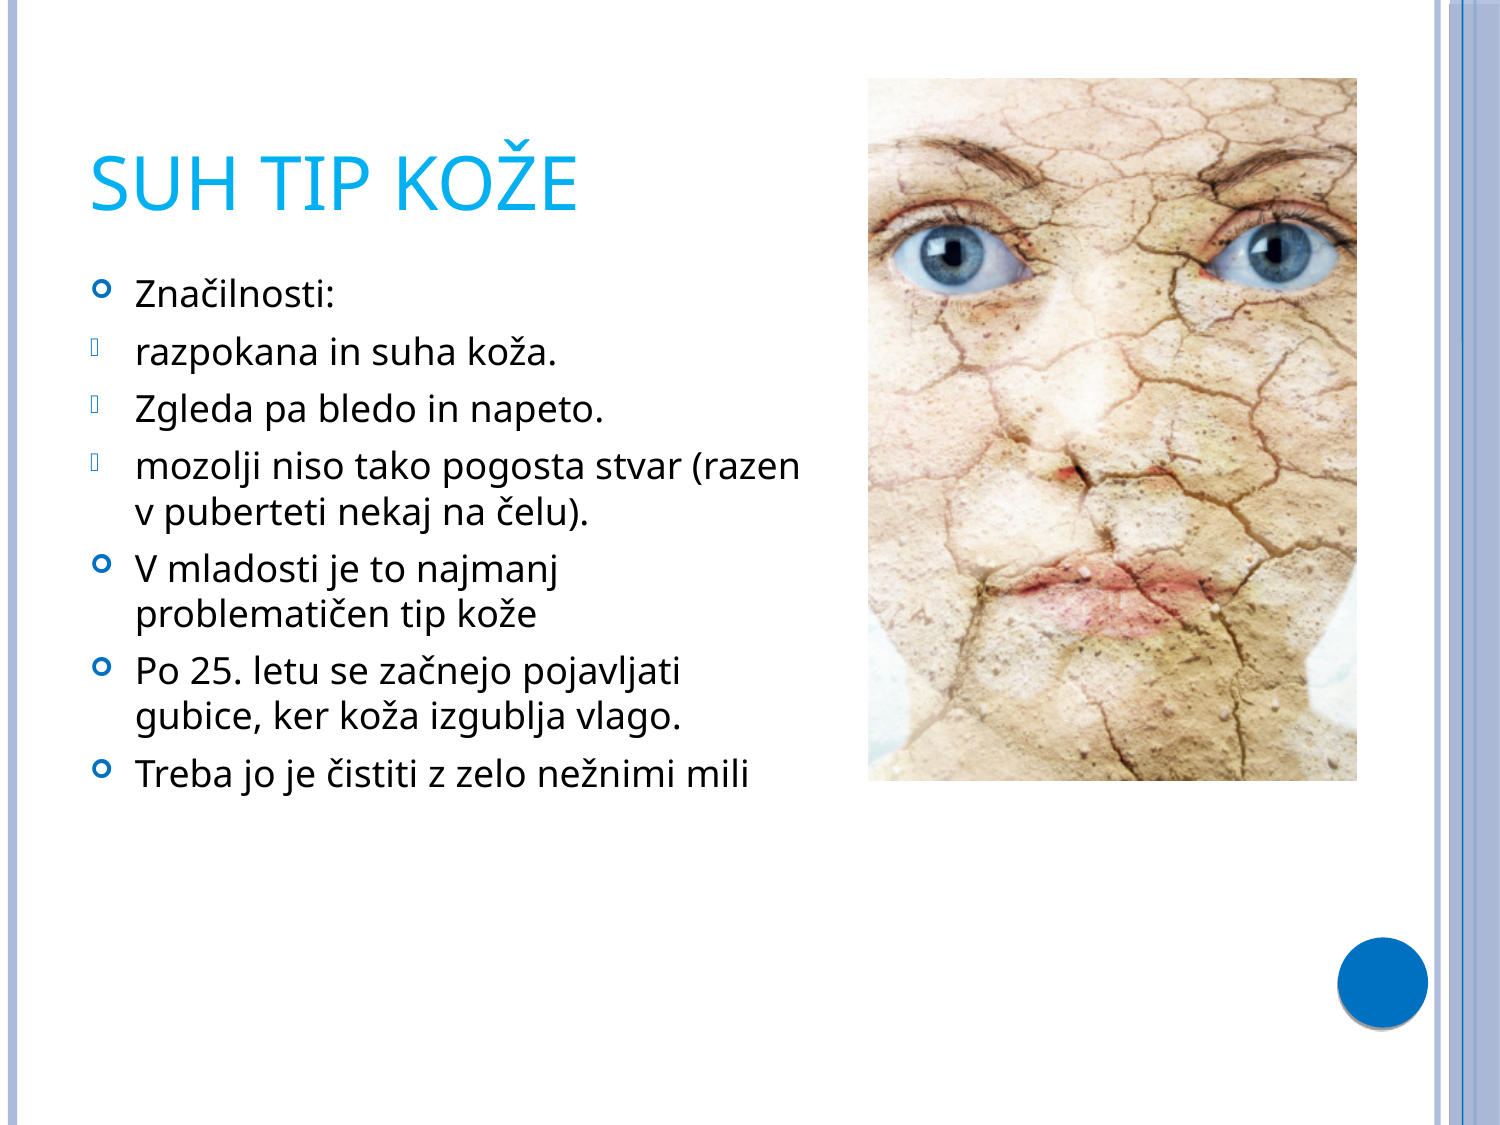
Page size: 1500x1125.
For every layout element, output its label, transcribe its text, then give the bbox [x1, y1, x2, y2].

title Suh tip kože [75, 45, 1300, 233]
list Značilnosti: razpokana in suha koža. Zgleda pa bledo in napeto. mozolji niso tako pogosta stvar (razen v puberteti nekaj na čelu). V mladosti je to najmanj problematičen tip kože Po 25. letu se začnejo pojavljati gubice, ker koža izgublja vlago. Treba jo je čistiti z zelo nežnimi mili [75, 262, 821, 858]
picture [868, 78, 1357, 781]
